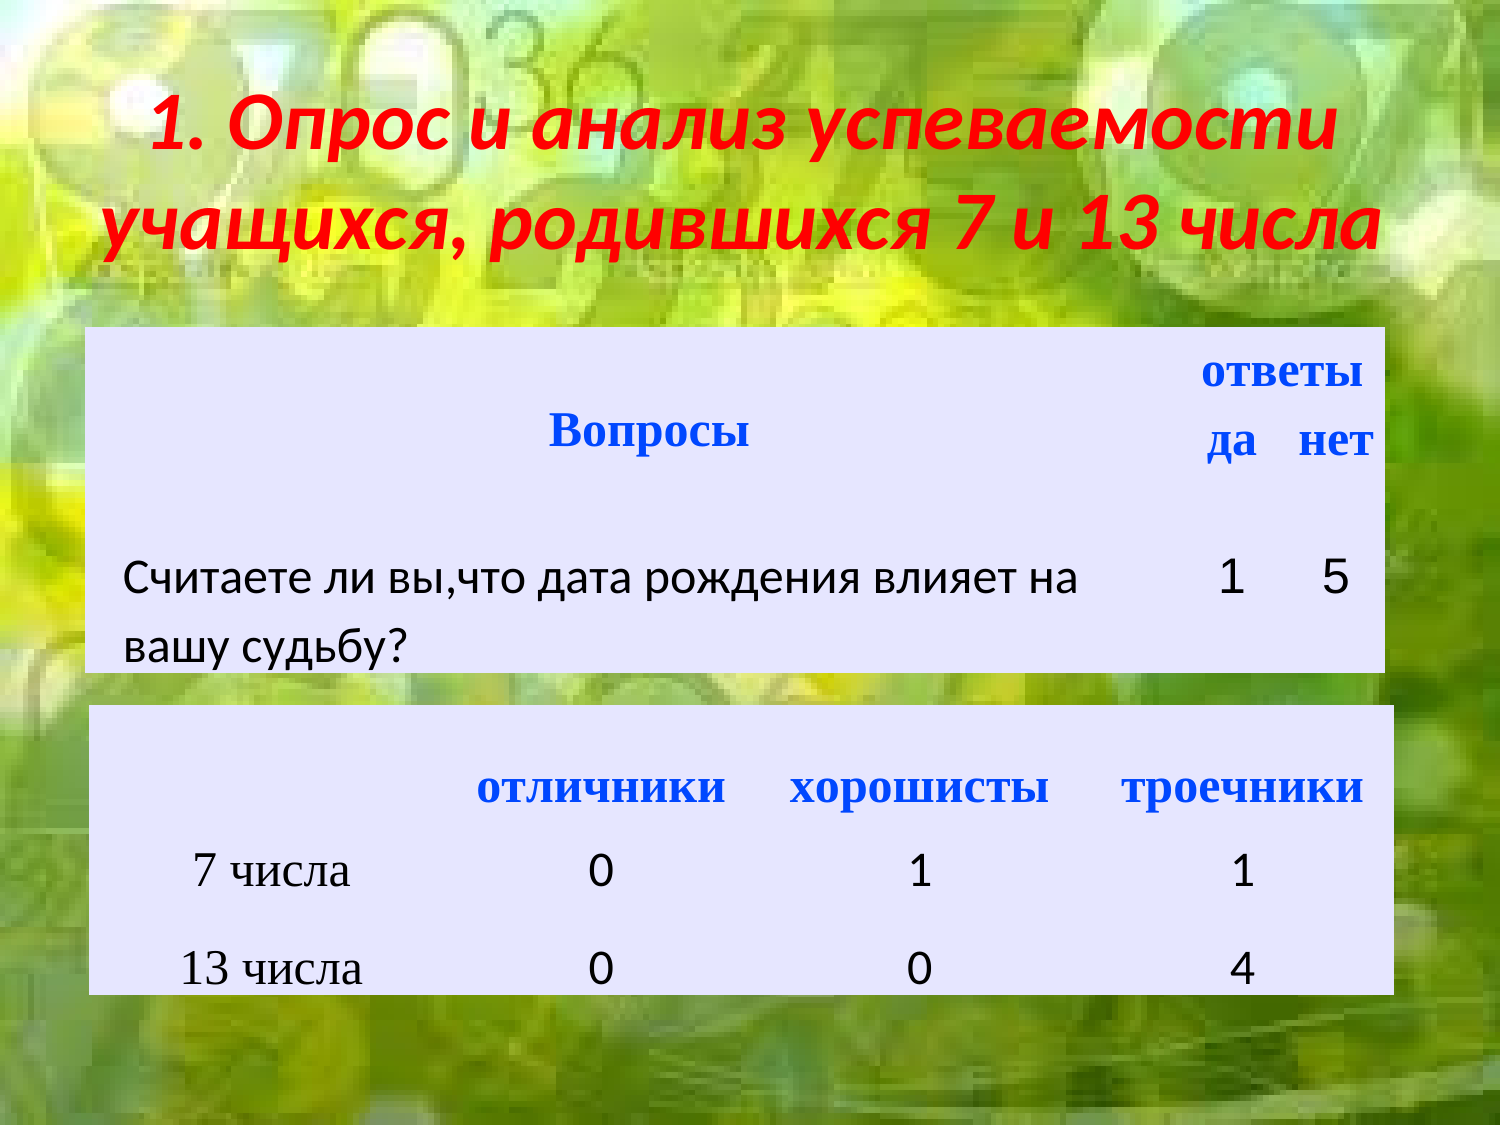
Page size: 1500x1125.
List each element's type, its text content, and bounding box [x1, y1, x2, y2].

table_cell 4 [1091, 897, 1394, 995]
picture [0, 0, 1500, 1125]
table_header отличники [454, 705, 748, 813]
table_cell Считаете ли вы,что дата рождения влияет на вашу судьбу? [85, 535, 1176, 673]
table_cell 13 числа [89, 897, 454, 995]
table_header хорошисты [748, 705, 1091, 813]
table_cell 7 числа [89, 813, 454, 897]
table_cell 0 [748, 897, 1091, 995]
table_header троечники [1091, 705, 1394, 813]
table_cell 0 [454, 813, 748, 897]
title 1. Опрос и анализ успеваемости учащихся, родившихся 7 и 13 числа [67, 59, 1418, 275]
table_cell 1 [748, 813, 1091, 897]
table_cell 1 [1091, 813, 1394, 897]
table_cell да [1176, 396, 1288, 535]
table_header ответы [1176, 327, 1385, 396]
table_cell 0 [454, 897, 748, 995]
table_cell 5 [1288, 535, 1385, 673]
table_cell нет [1288, 396, 1385, 535]
table_cell 1 [1176, 535, 1288, 673]
table_header Вопросы [85, 327, 1176, 535]
table_header [89, 705, 454, 813]
